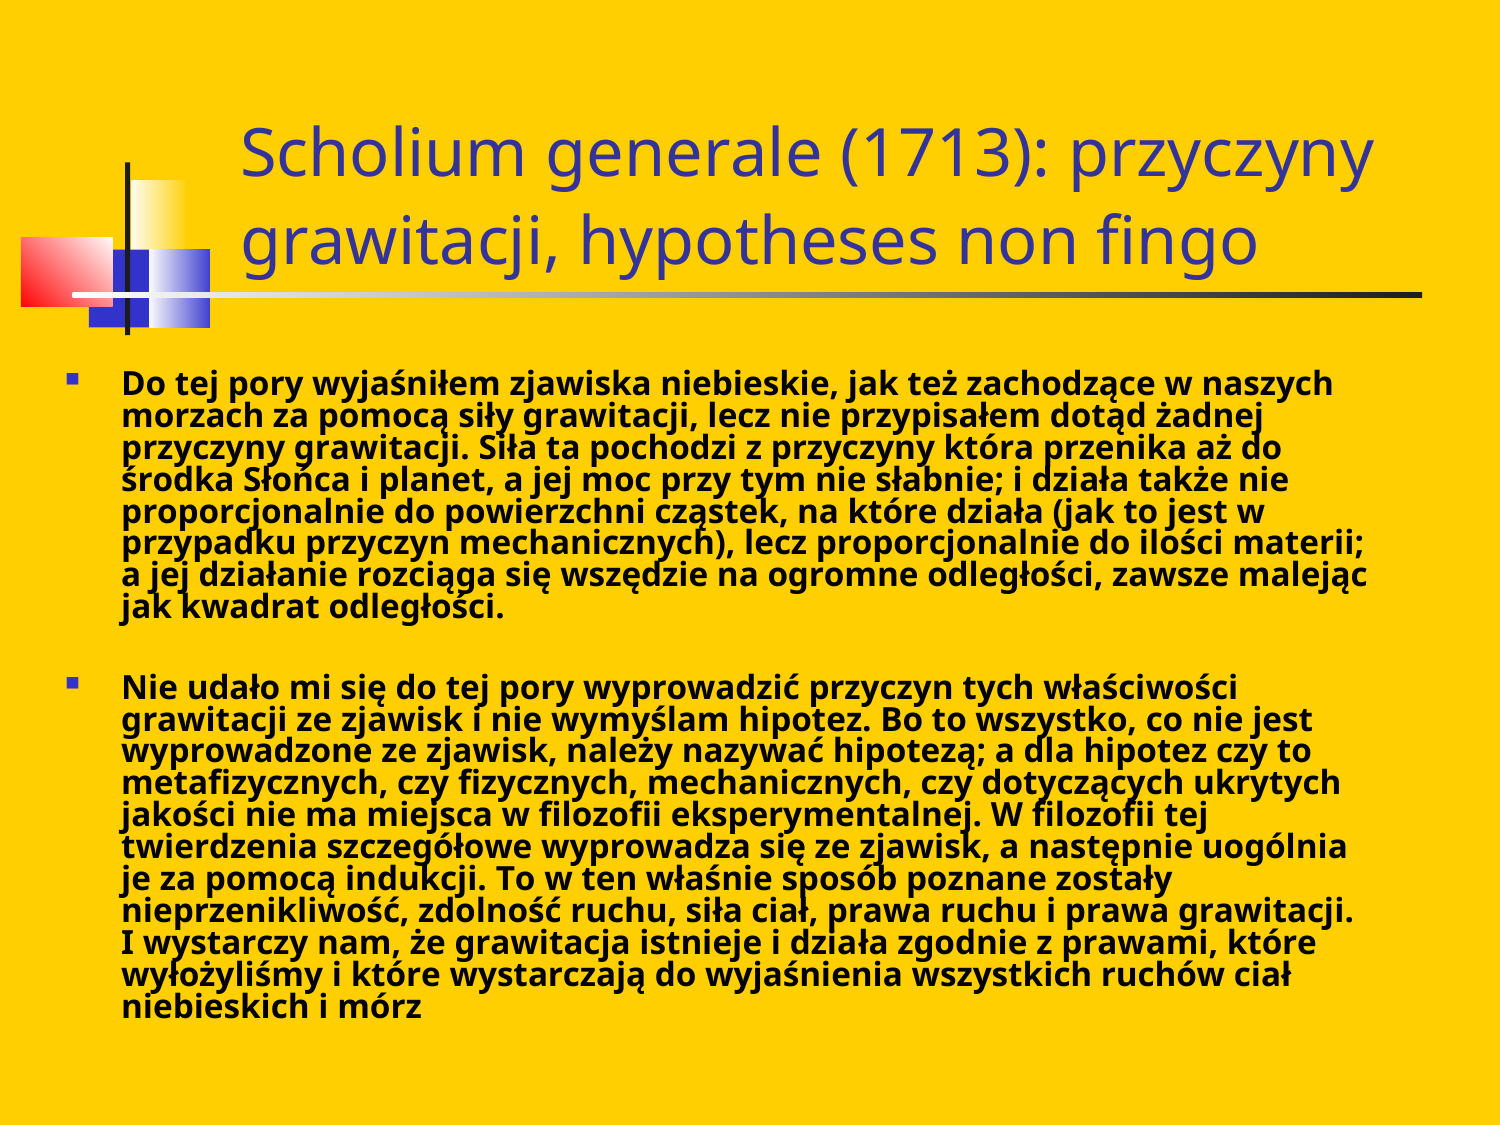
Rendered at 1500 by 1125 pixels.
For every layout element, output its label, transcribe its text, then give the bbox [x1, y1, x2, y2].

list Do tej pory wyjaśniłem zjawiska niebieskie, jak też zachodzące w naszych morzach za pomocą siły grawitacji, lecz nie przypisałem dotąd żadnej przyczyny grawitacji. Siła ta pochodzi z przyczyny która przenika aż do środka Słońca i planet, a jej moc przy tym nie słabnie; i działa także nie proporcjonalnie do powierzchni cząstek, na które działa (jak to jest w przypadku przyczyn mechanicznych), lecz proporcjonalnie do ilości materii; a jej działanie rozciąga się wszędzie na ogromne odległości, zawsze malejąc jak kwadrat odległości. Nie udało mi się do tej pory wyprowadzić przyczyn tych właściwości grawitacji ze zjawisk i nie wymyślam hipotez. Bo to wszystko, co nie jest wyprowadzone ze zjawisk, należy nazywać hipotezą; a dla hipotez czy to metafizycznych, czy fizycznych, mechanicznych, czy dotyczących ukrytych jakości nie ma miejsca w filozofii eksperymentalnej. W filozofii tej twierdzenia szczegółowe wyprowadza się ze zjawisk, a następnie uogólnia je za pomocą indukcji. To w ten właśnie sposób poznane zostały nieprzenikliwość, zdolność ruchu, siła ciał, prawa ruchu i prawa grawitacji. I wystarczy nam, że grawitacja istnieje i dzia­ła zgodnie z prawami, które wyłożyliśmy i które wystarczają do wyjaśnienia wszystkich ruchów ciał niebieskich i mórz [50, 362, 1401, 1125]
title Scholium generale (1713): przyczyny grawitacji, hypotheses non fingo [224, 22, 1454, 288]
